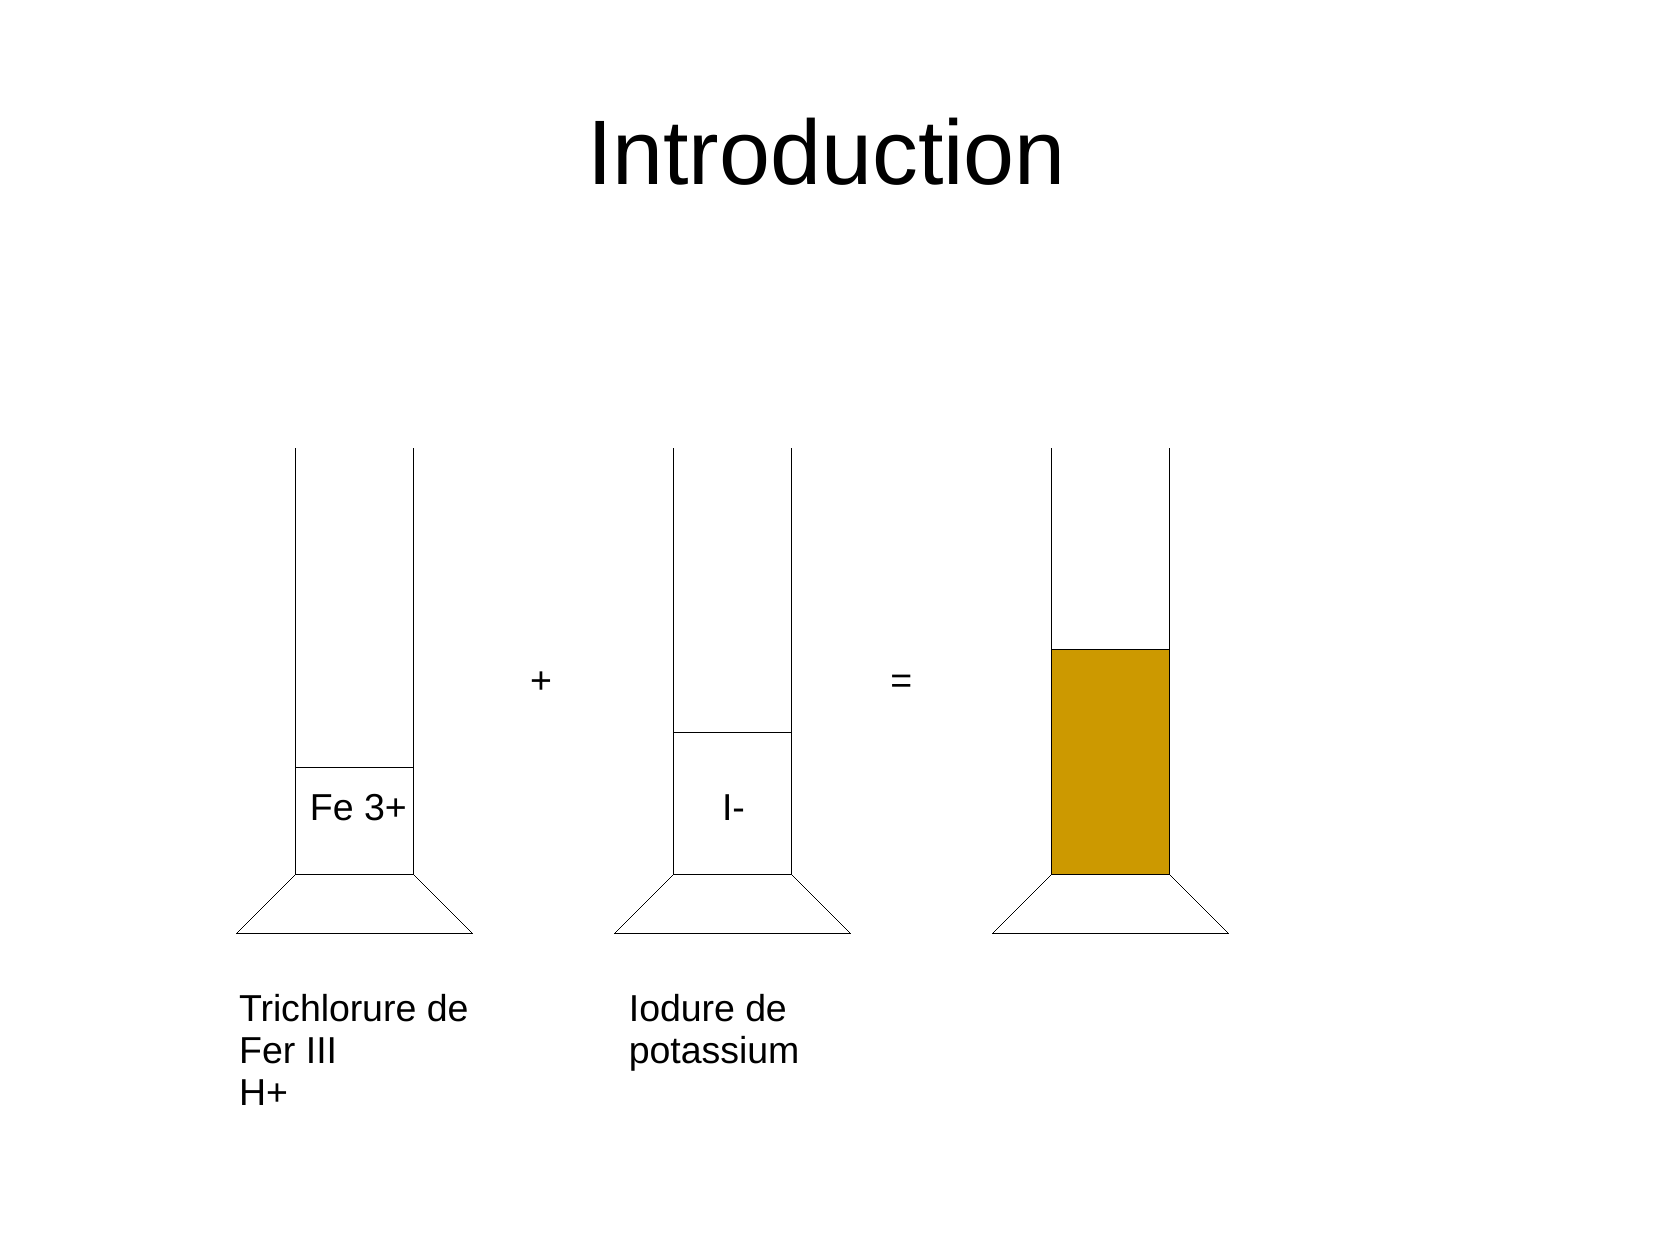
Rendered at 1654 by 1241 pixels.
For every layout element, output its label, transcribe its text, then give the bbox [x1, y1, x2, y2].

text_box Iodure de potassium [614, 980, 851, 1080]
text_box Fe 3+ [295, 779, 426, 879]
text_box [1051, 649, 1170, 875]
title Introduction [82, 49, 1571, 257]
text_box I- [696, 779, 815, 839]
text_box + [515, 651, 567, 709]
text_box = [875, 651, 928, 709]
text_box Trichlorure de Fer III H+ [224, 980, 485, 1122]
